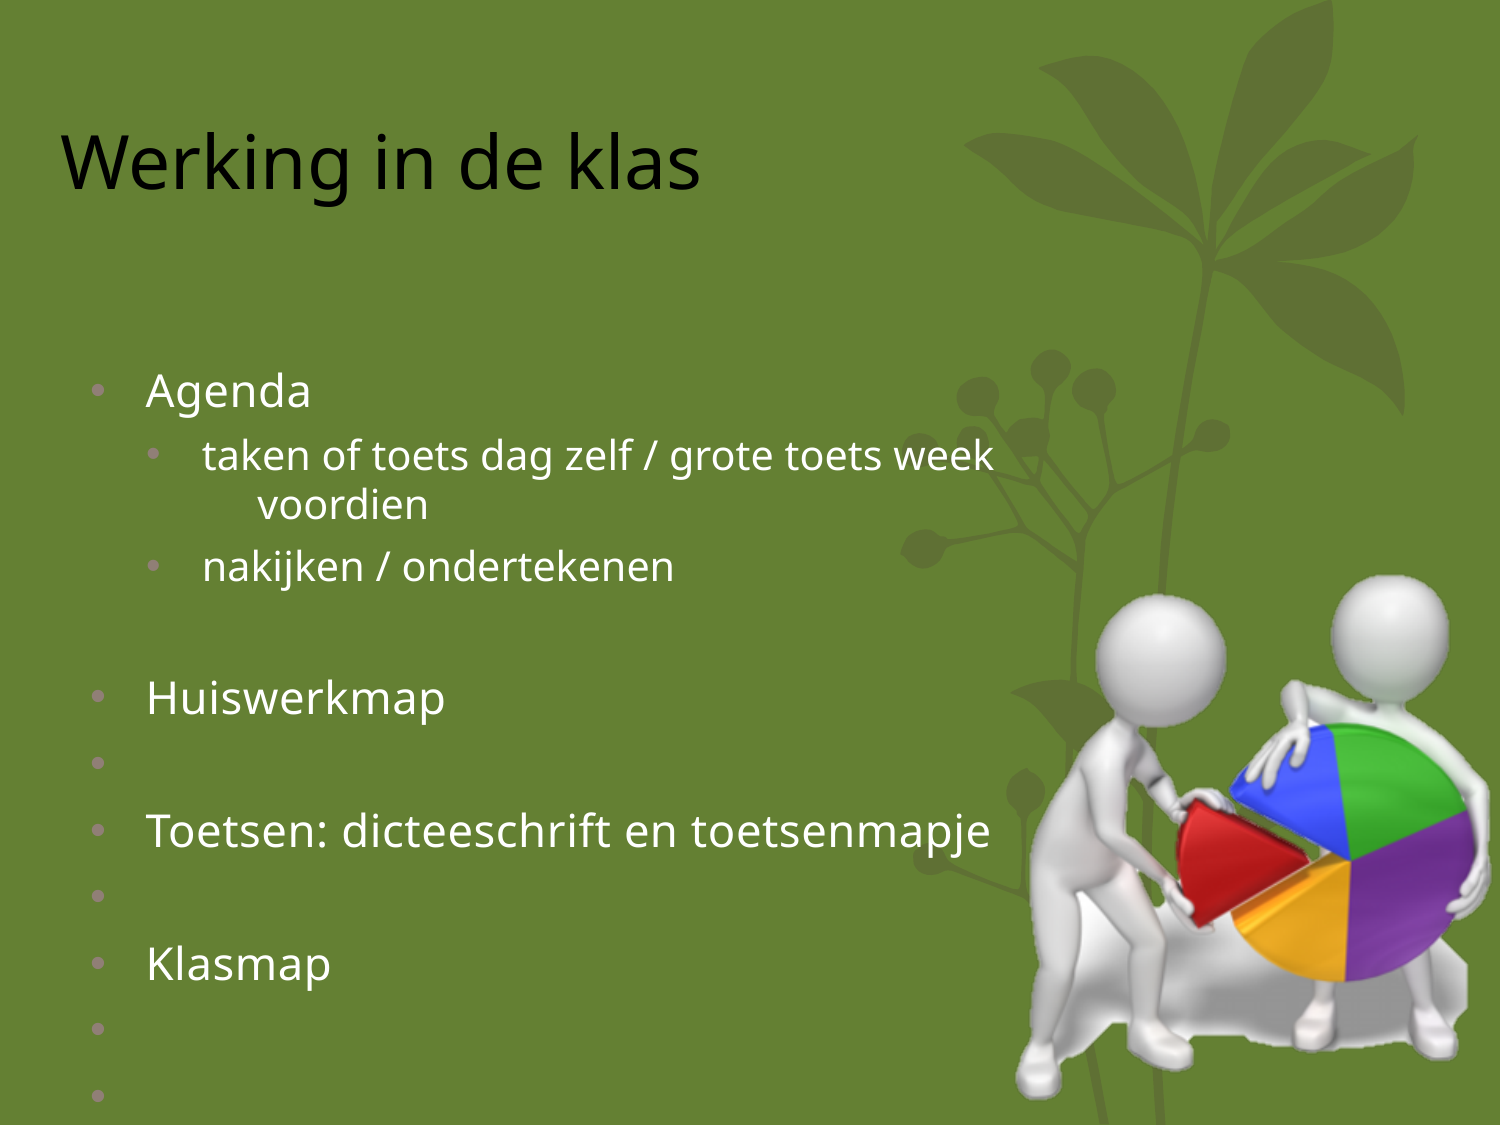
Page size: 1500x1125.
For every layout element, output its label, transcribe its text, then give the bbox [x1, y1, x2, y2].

picture [916, 499, 1500, 1125]
list Agenda taken of toets dag zelf / grote toets week voordien nakijken / ondertekenen Huiswerkmap Toetsen: dicteeschrift en toetsenmapje Klasmap [75, 354, 1084, 1000]
title Werking in de klas [45, 37, 1455, 213]
